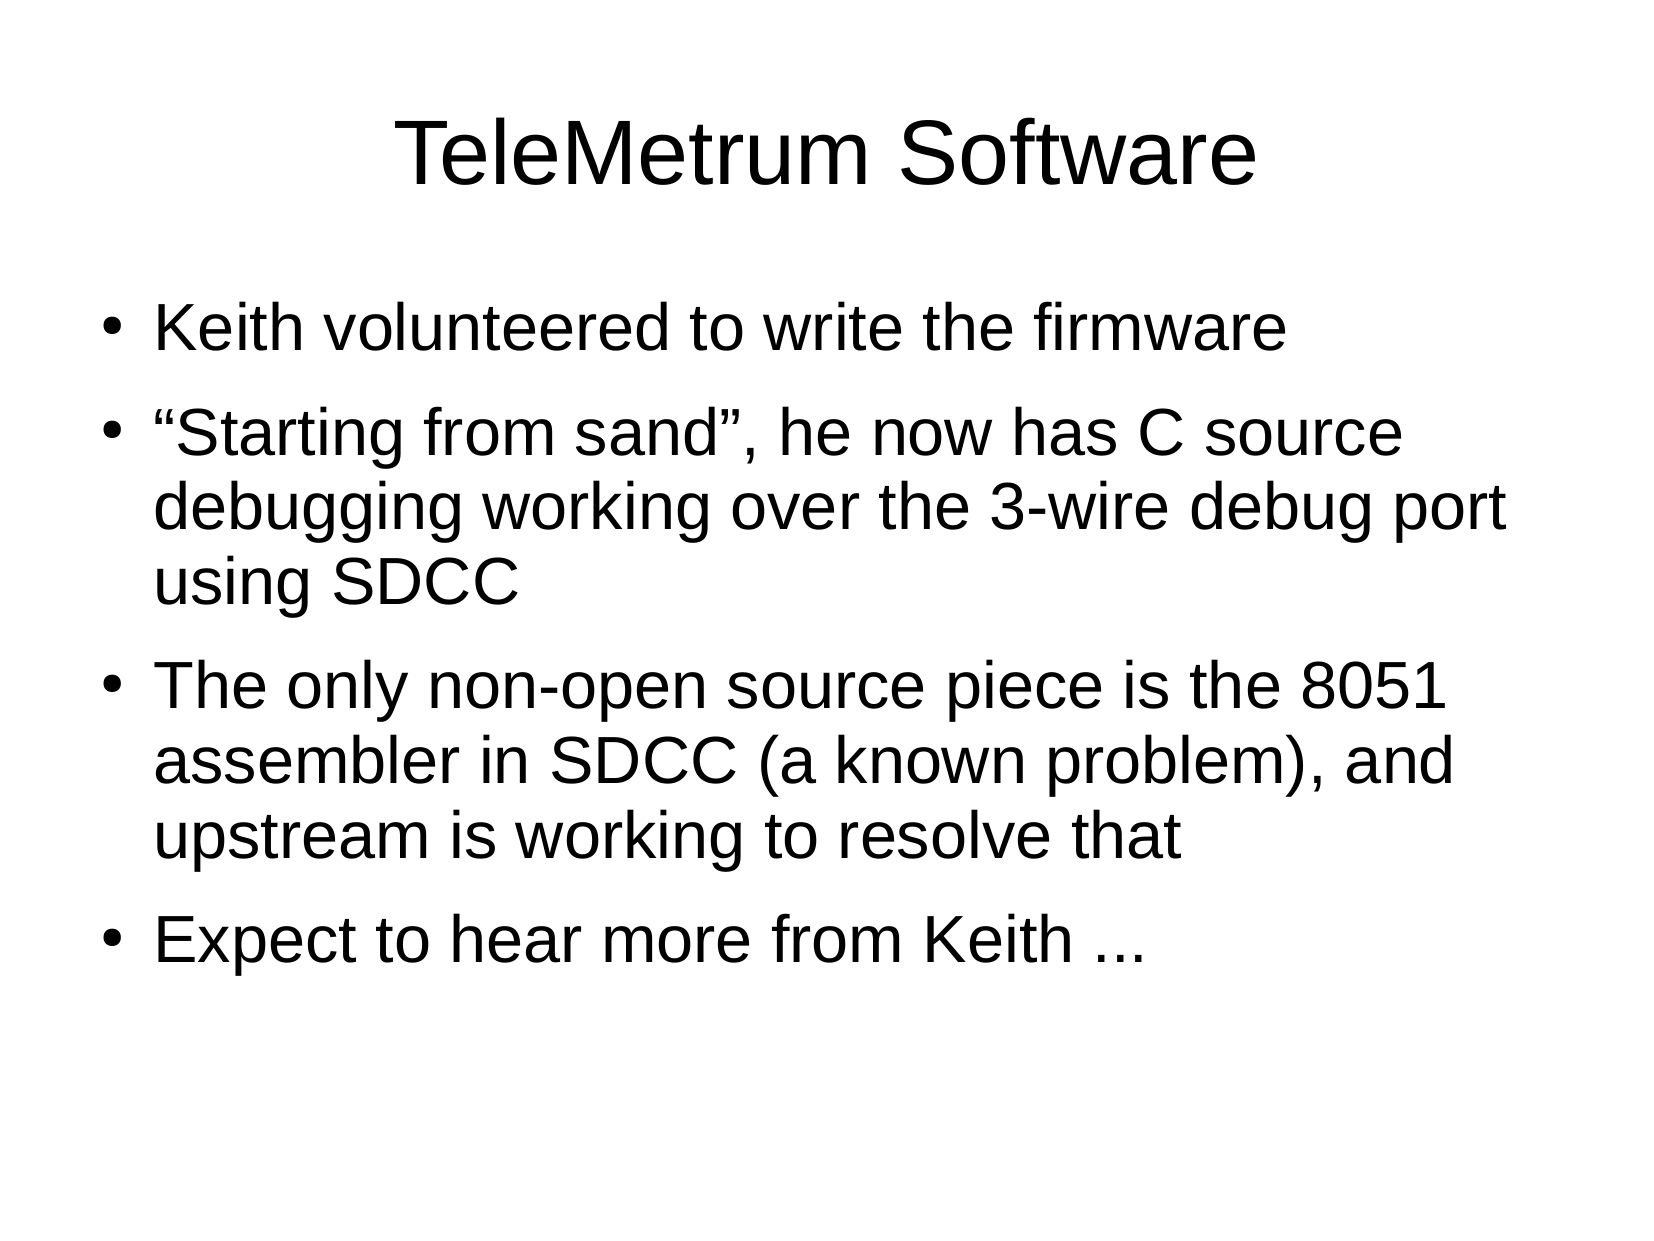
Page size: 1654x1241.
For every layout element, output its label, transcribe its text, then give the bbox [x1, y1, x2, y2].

list Keith volunteered to write the firmware “Starting from sand”, he now has C source debugging working over the 3-wire debug port using SDCC The only non-open source piece is the 8051 assembler in SDCC (a known problem), and upstream is working to resolve that Expect to hear more from Keith ... [82, 290, 1571, 1094]
title TeleMetrum Software [82, 56, 1571, 250]
